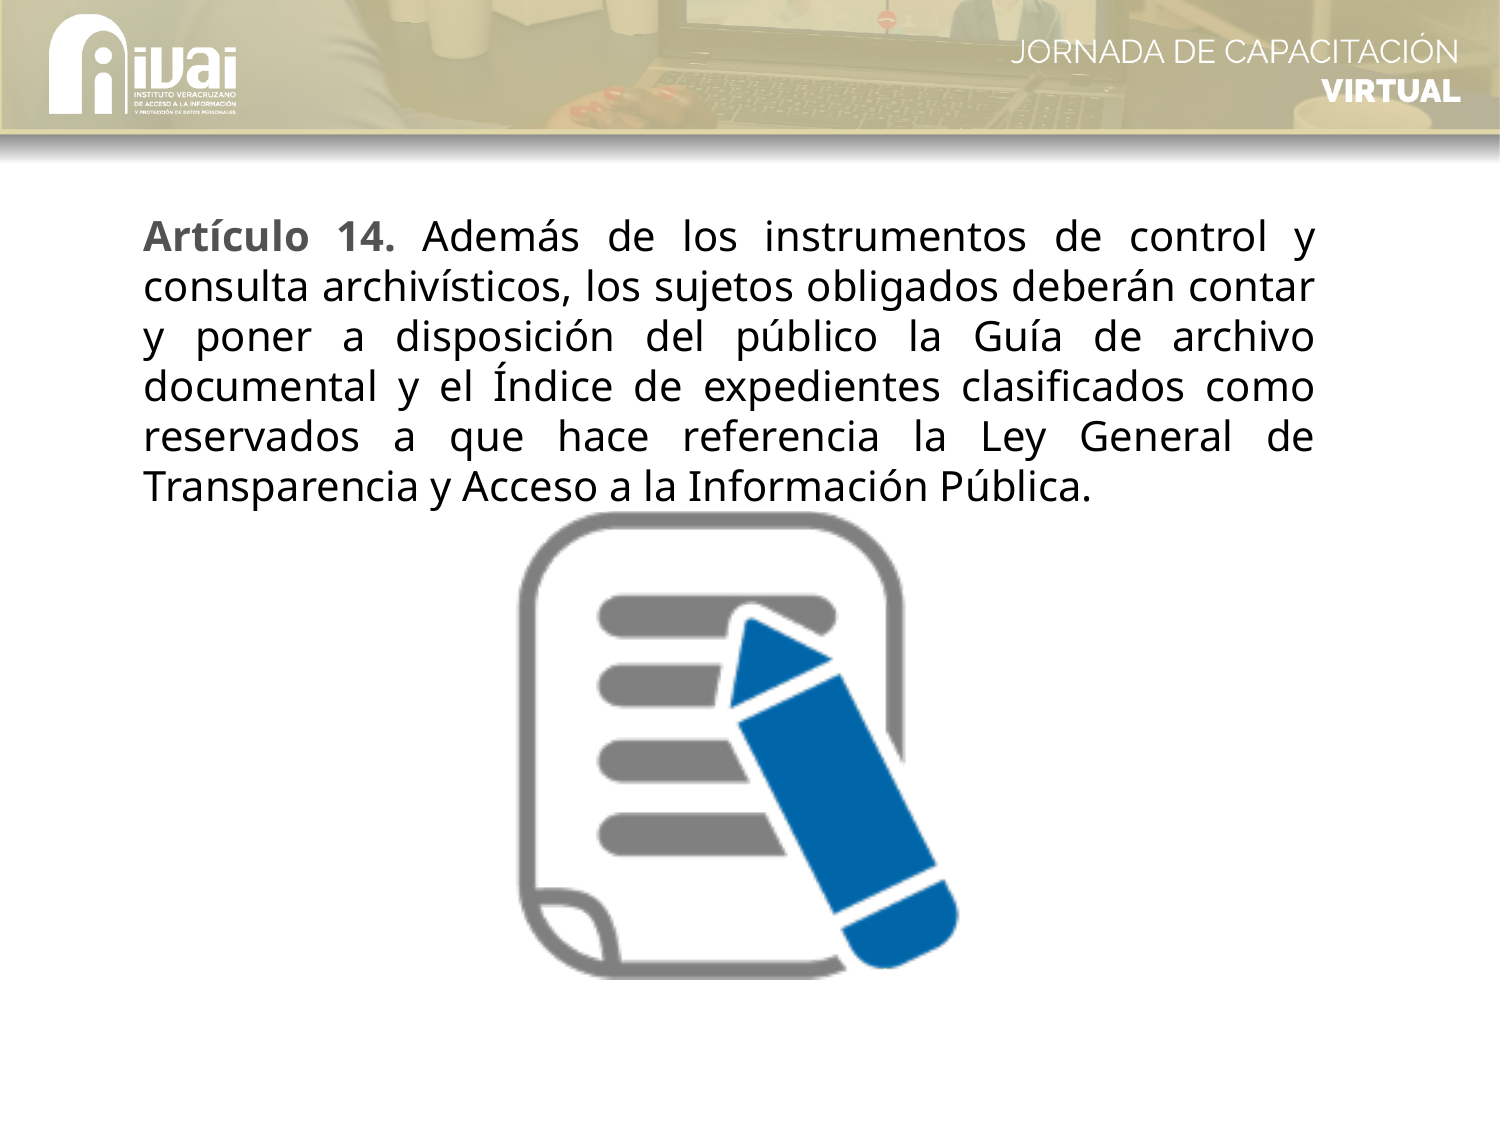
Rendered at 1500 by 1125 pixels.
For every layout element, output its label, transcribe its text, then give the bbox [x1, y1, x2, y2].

picture [504, 511, 973, 980]
text_box Artículo 14. Además de los instrumentos de control y consulta archivísticos, los sujetos obligados deberán contar y poner a disposición del público la Guía de archivo documental y el Índice de expedientes clasificados como reservados a que hace referencia la Ley General de Transparencia y Acceso a la Información Pública. [129, 202, 1348, 517]
